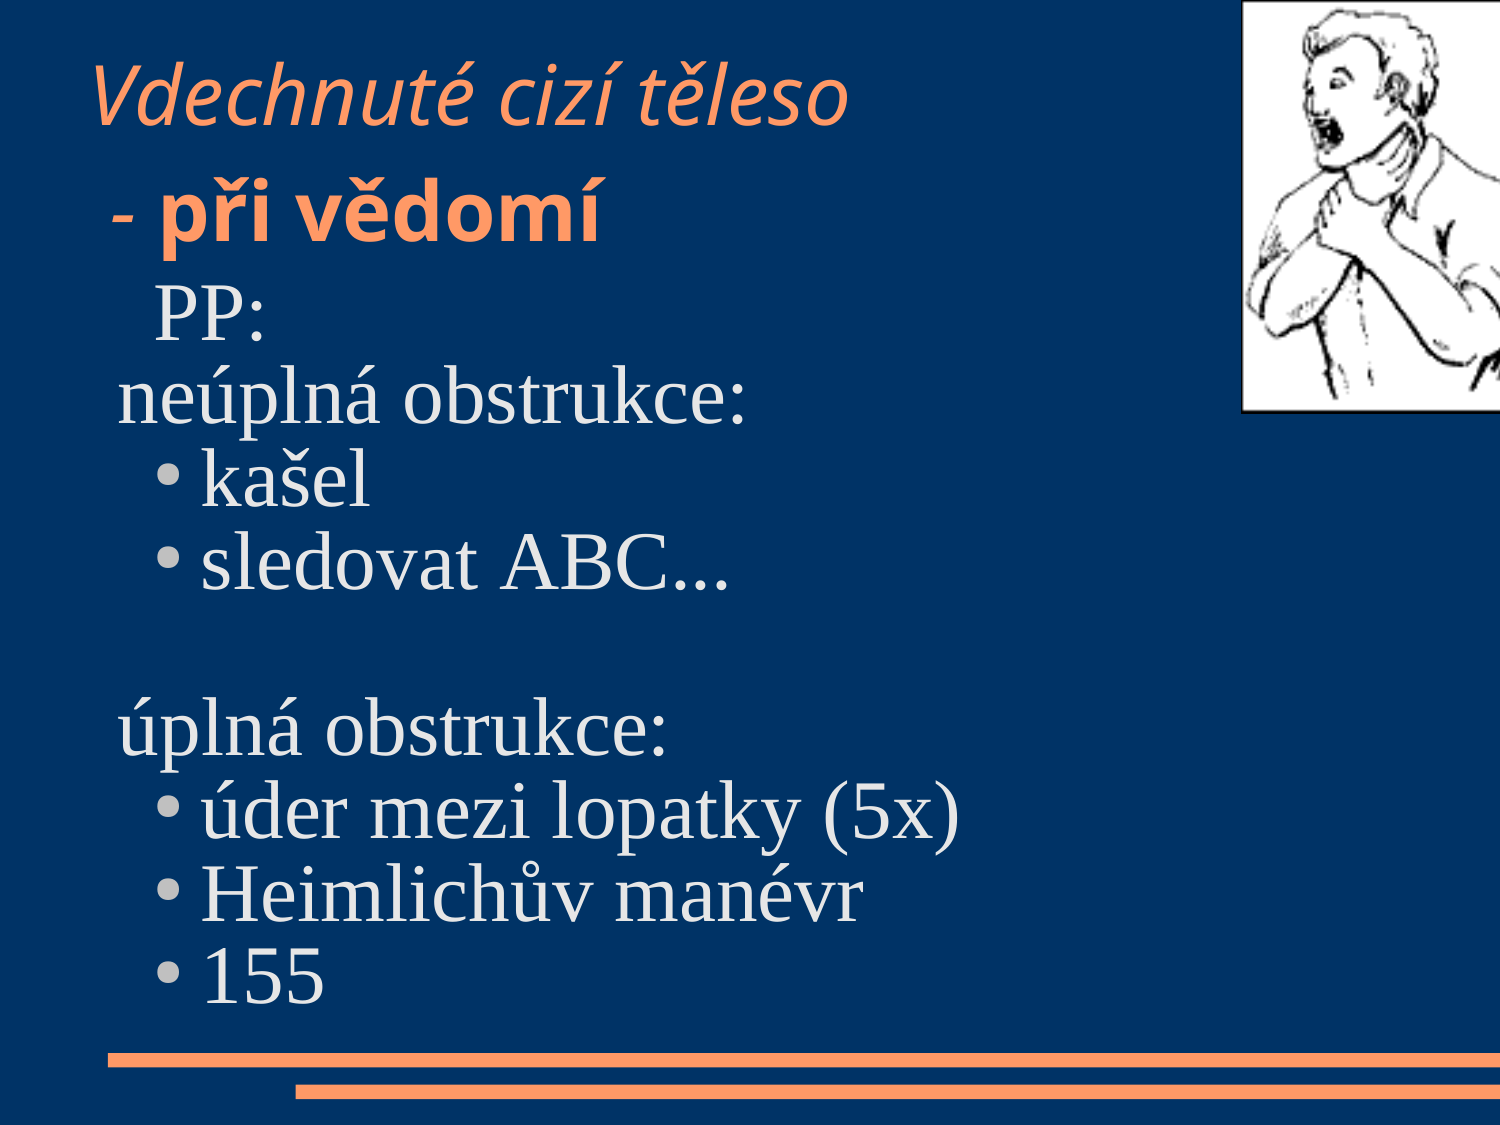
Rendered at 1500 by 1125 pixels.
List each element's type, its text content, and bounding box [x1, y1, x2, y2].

list PP: neúplná obstrukce: kašel sledovat ABC... úplná obstrukce: úder mezi lopatky (5x) Heimlichův manévr 155 [117, 265, 1500, 1093]
picture [1241, 0, 1500, 414]
title Vdechnuté cizí těleso - při vědomí [88, 46, 1241, 254]
